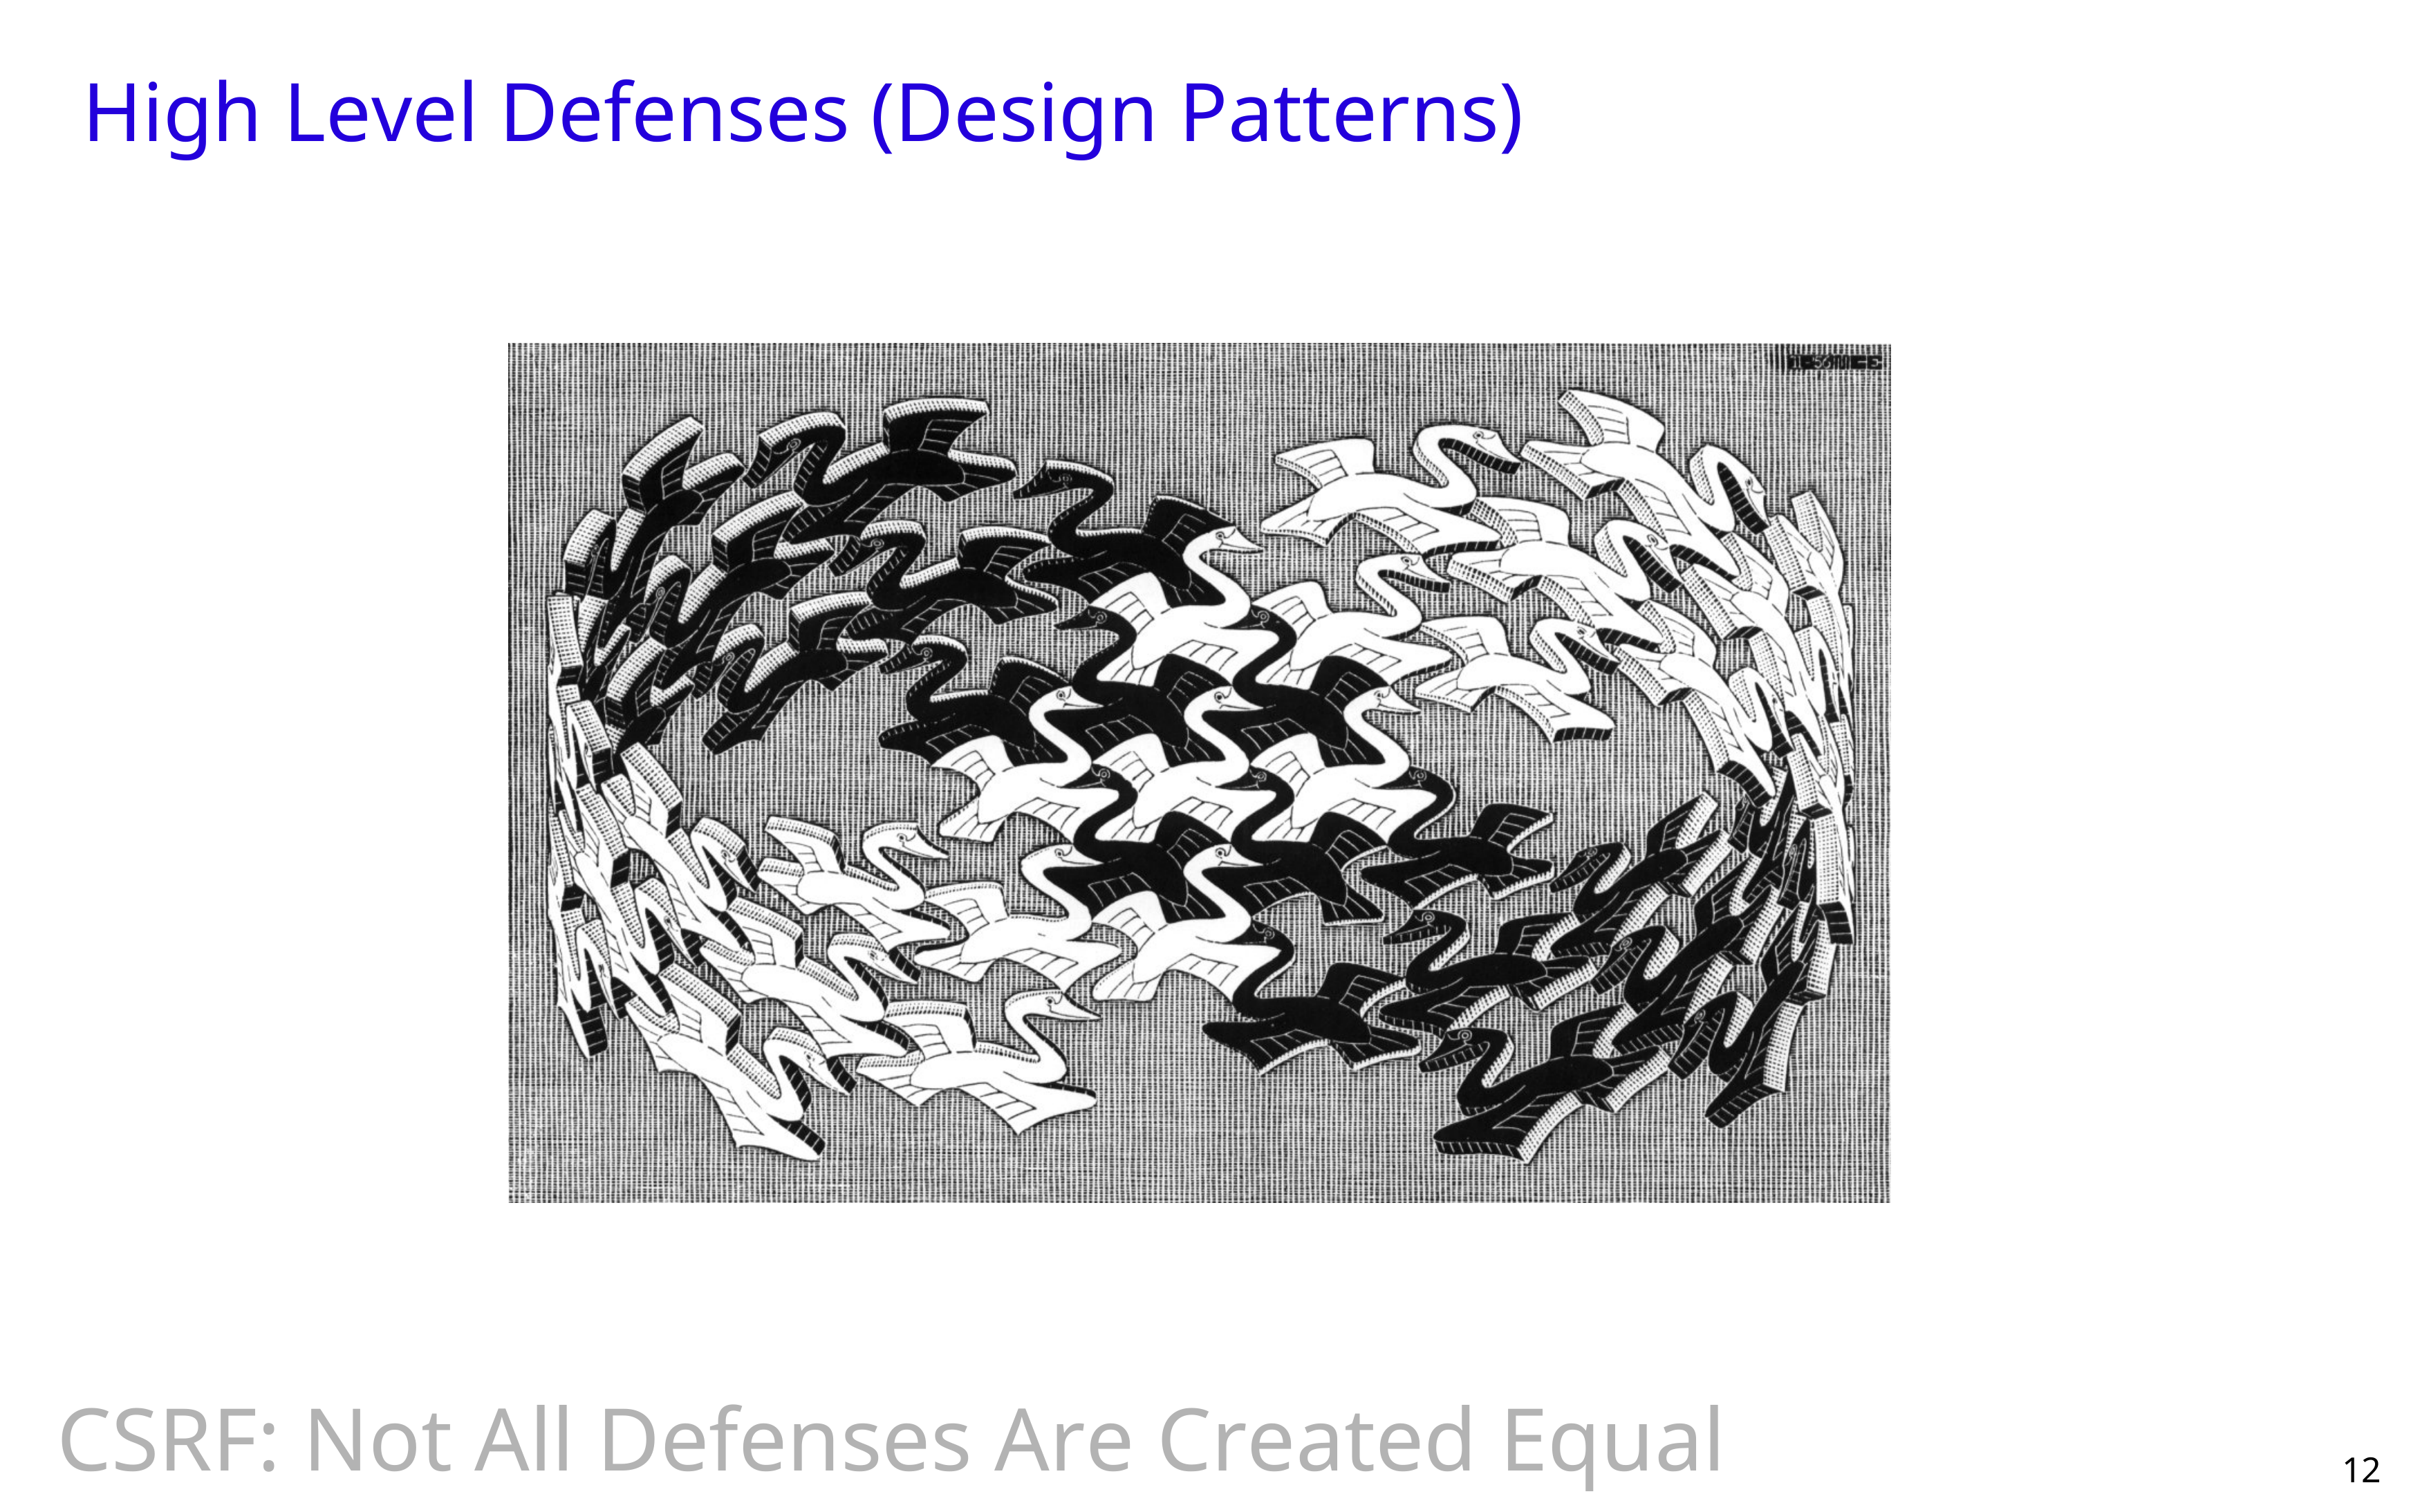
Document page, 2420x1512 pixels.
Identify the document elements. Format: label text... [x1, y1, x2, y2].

picture [508, 343, 1891, 1204]
text_box <number> [2334, 1443, 2390, 1497]
text_box High Level Defenses (Design Patterns) [73, 55, 1940, 162]
